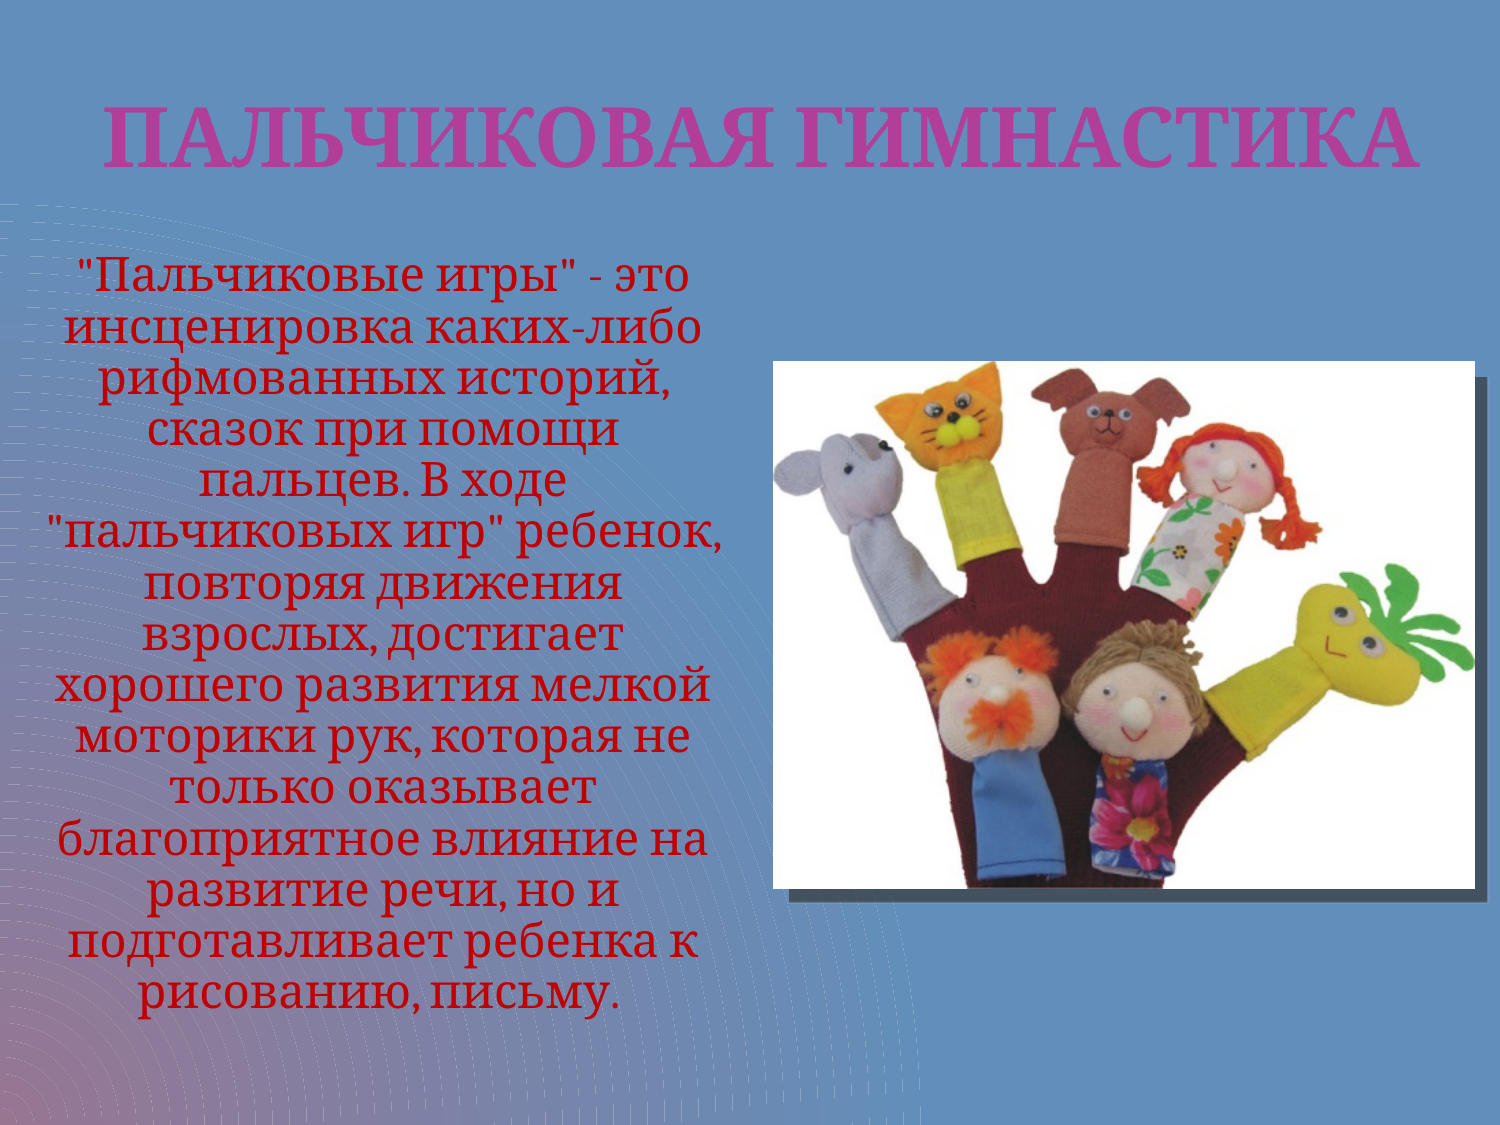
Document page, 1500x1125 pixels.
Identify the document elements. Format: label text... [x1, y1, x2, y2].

picture [773, 361, 1475, 889]
title Пальчиковая гимнастика [49, 54, 1475, 214]
list "Пальчиковые игры" - это инсценировка каких-либо рифмованных историй, сказок при помощи пальцев. В ходе "пальчиковых игр" ребенок, повторяя движения взрослых, достигает хорошего развития мелкой моторики рук, которая не только оказывает благоприятное влияние на развитие речи, но и подготавливает ребенка к рисованию, письму. [29, 243, 738, 1071]
